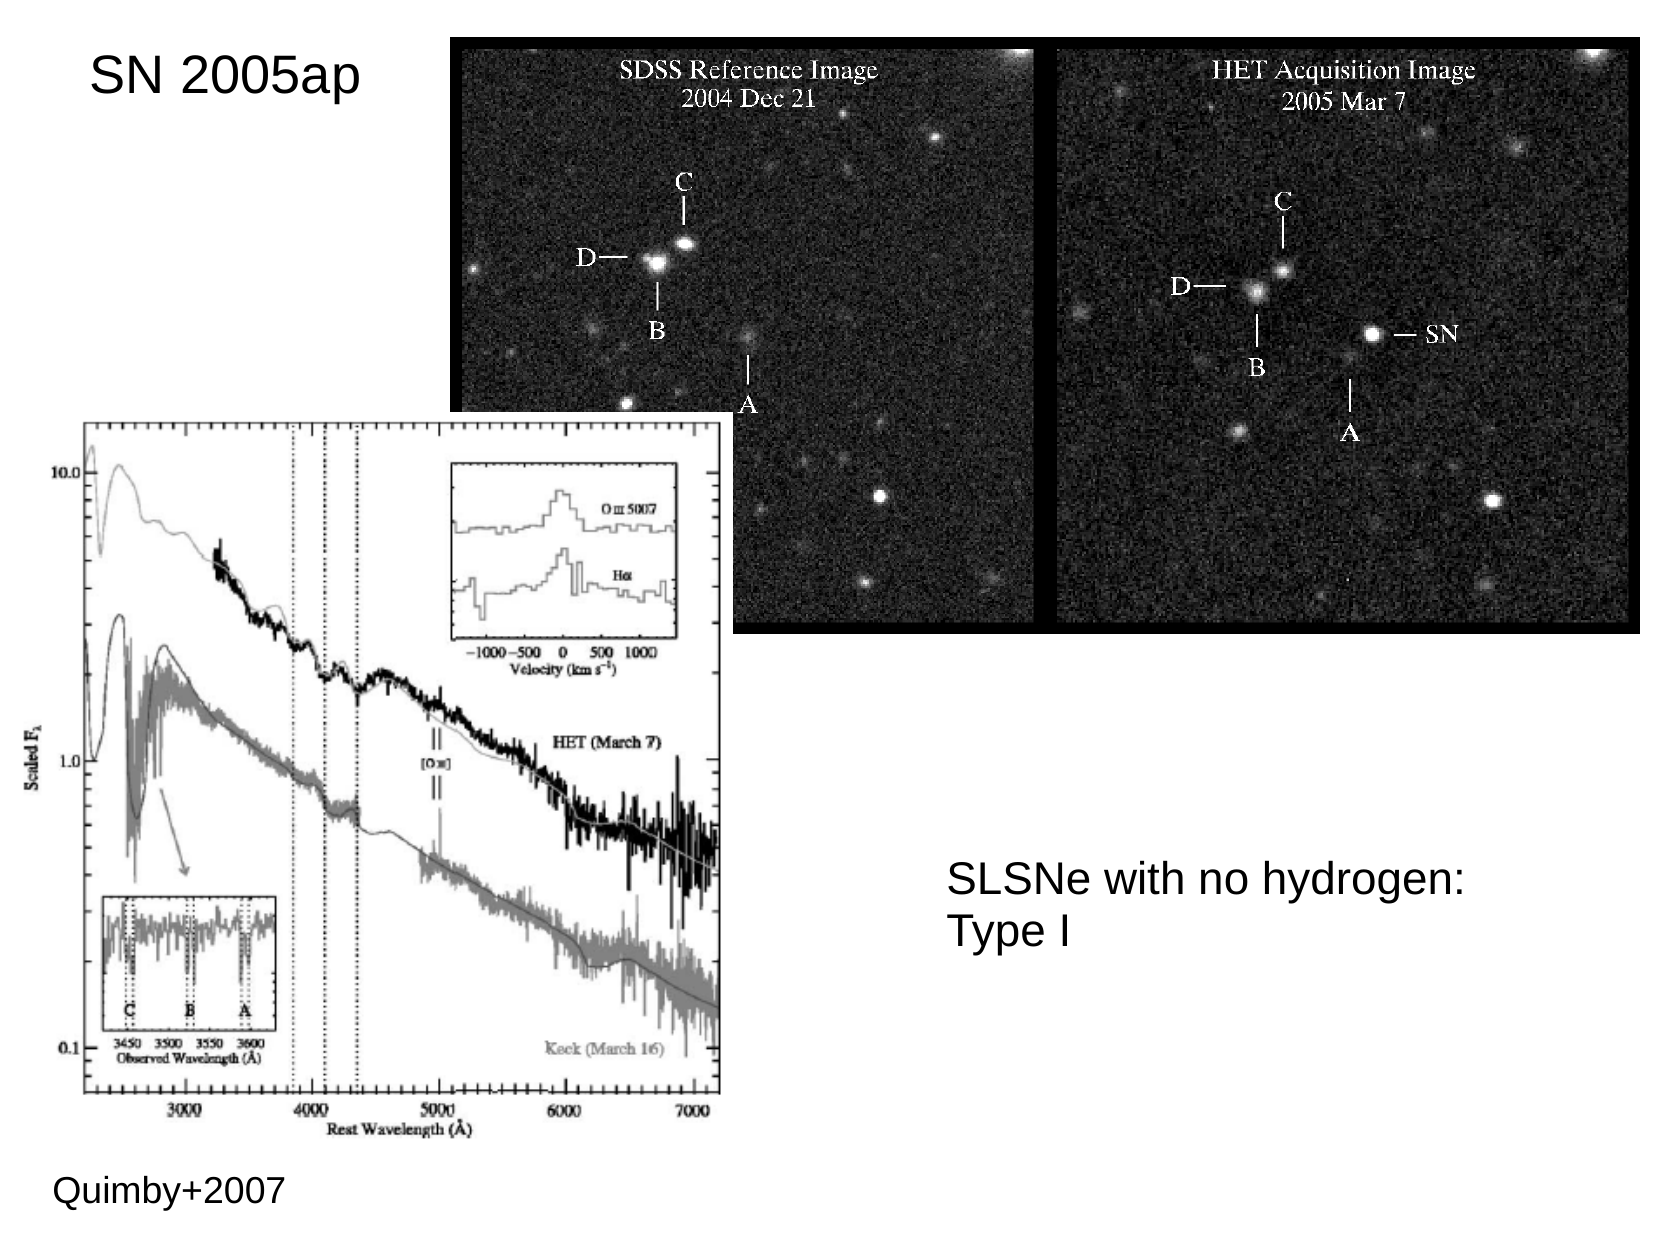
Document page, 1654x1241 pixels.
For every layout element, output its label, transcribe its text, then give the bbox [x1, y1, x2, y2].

text_box SLSNe with no hydrogen: Type I [931, 845, 1495, 964]
text_box Quimby+2007 [37, 1162, 338, 1220]
text_box SN 2005ap [75, 37, 563, 113]
picture [0, 37, 1640, 1156]
